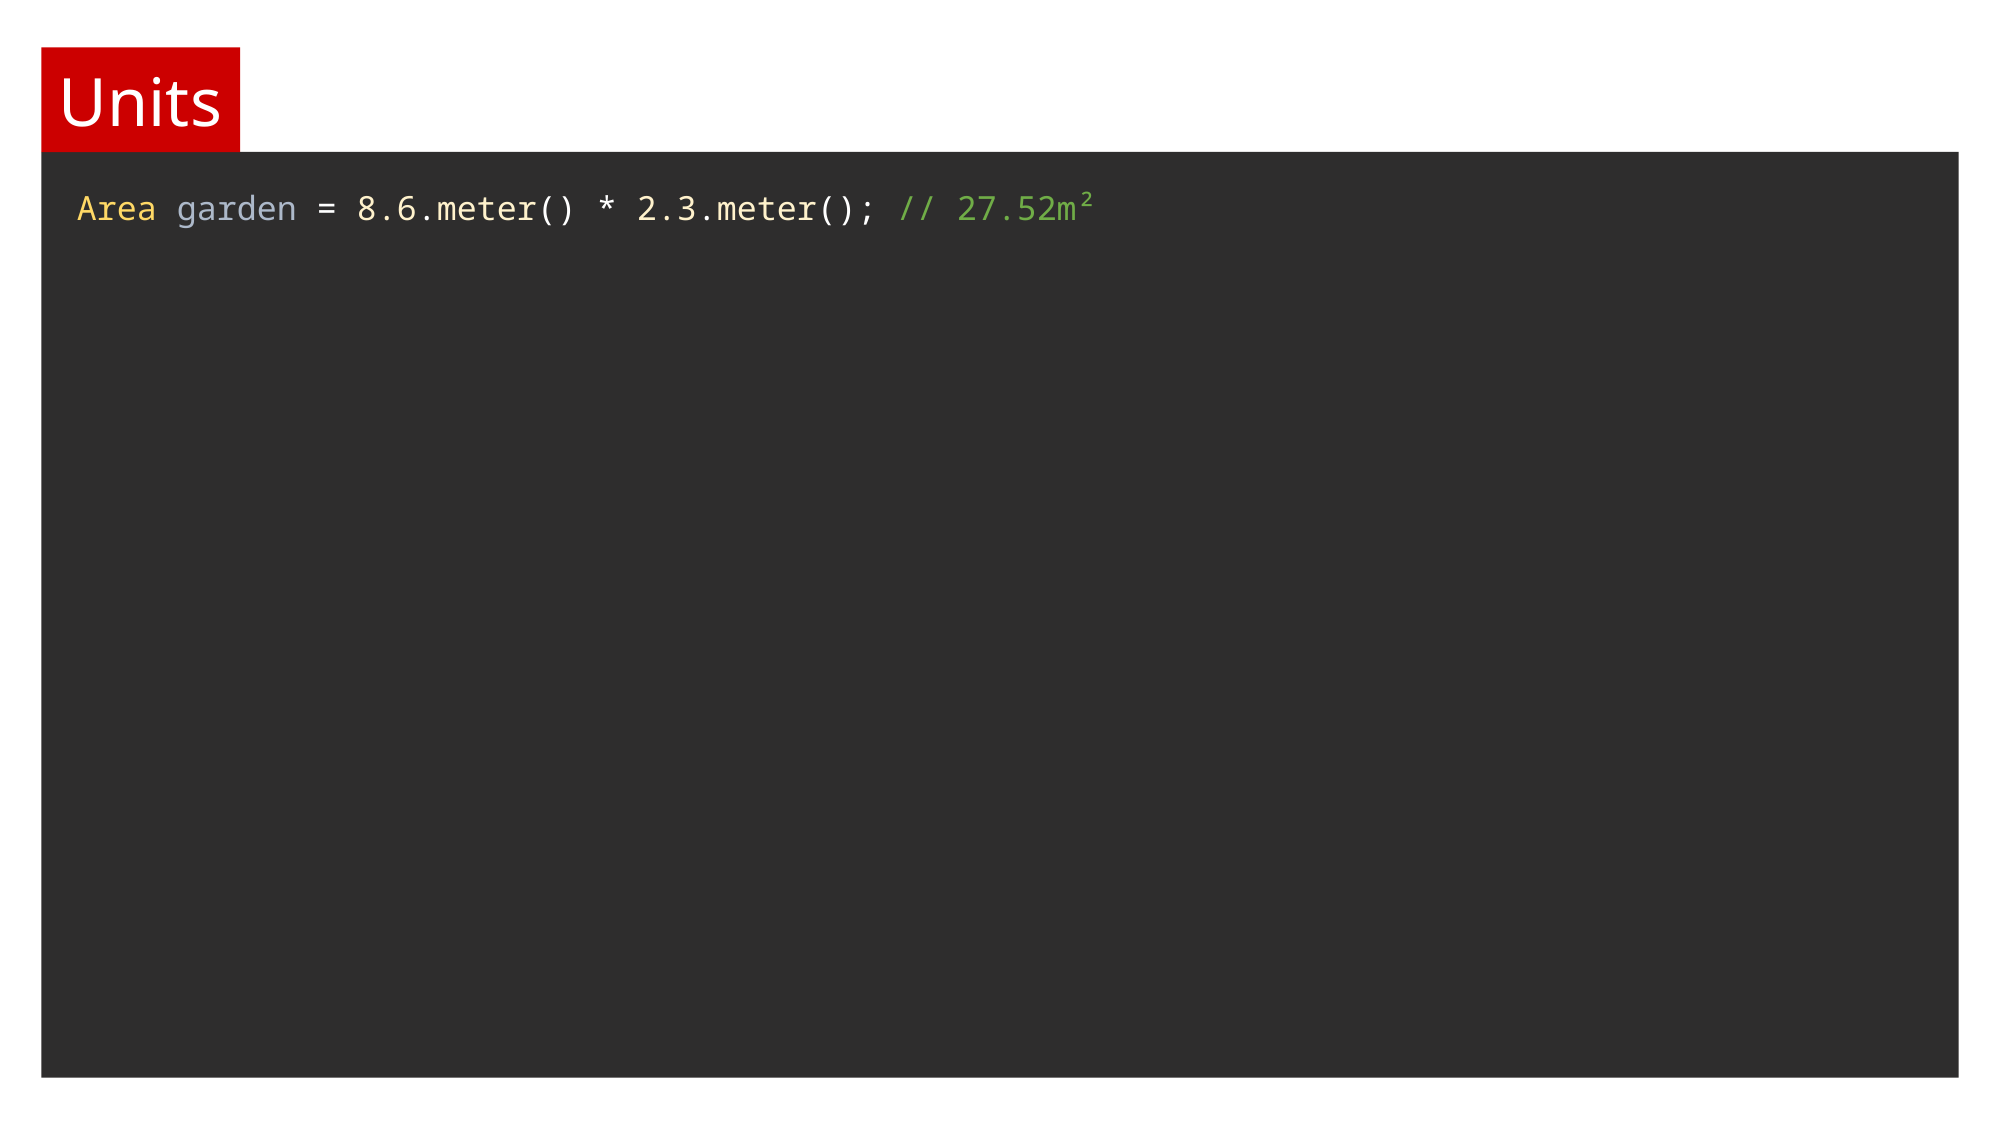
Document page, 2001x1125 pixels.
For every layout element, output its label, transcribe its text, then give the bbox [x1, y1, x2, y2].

text_box Area garden = 8.6.meter() * 2.3.meter(); // 27.52m² [41, 152, 1022, 235]
text_box Units [41, 47, 225, 153]
text_box [41, 152, 1959, 1078]
text_box [1022, 208, 1030, 218]
